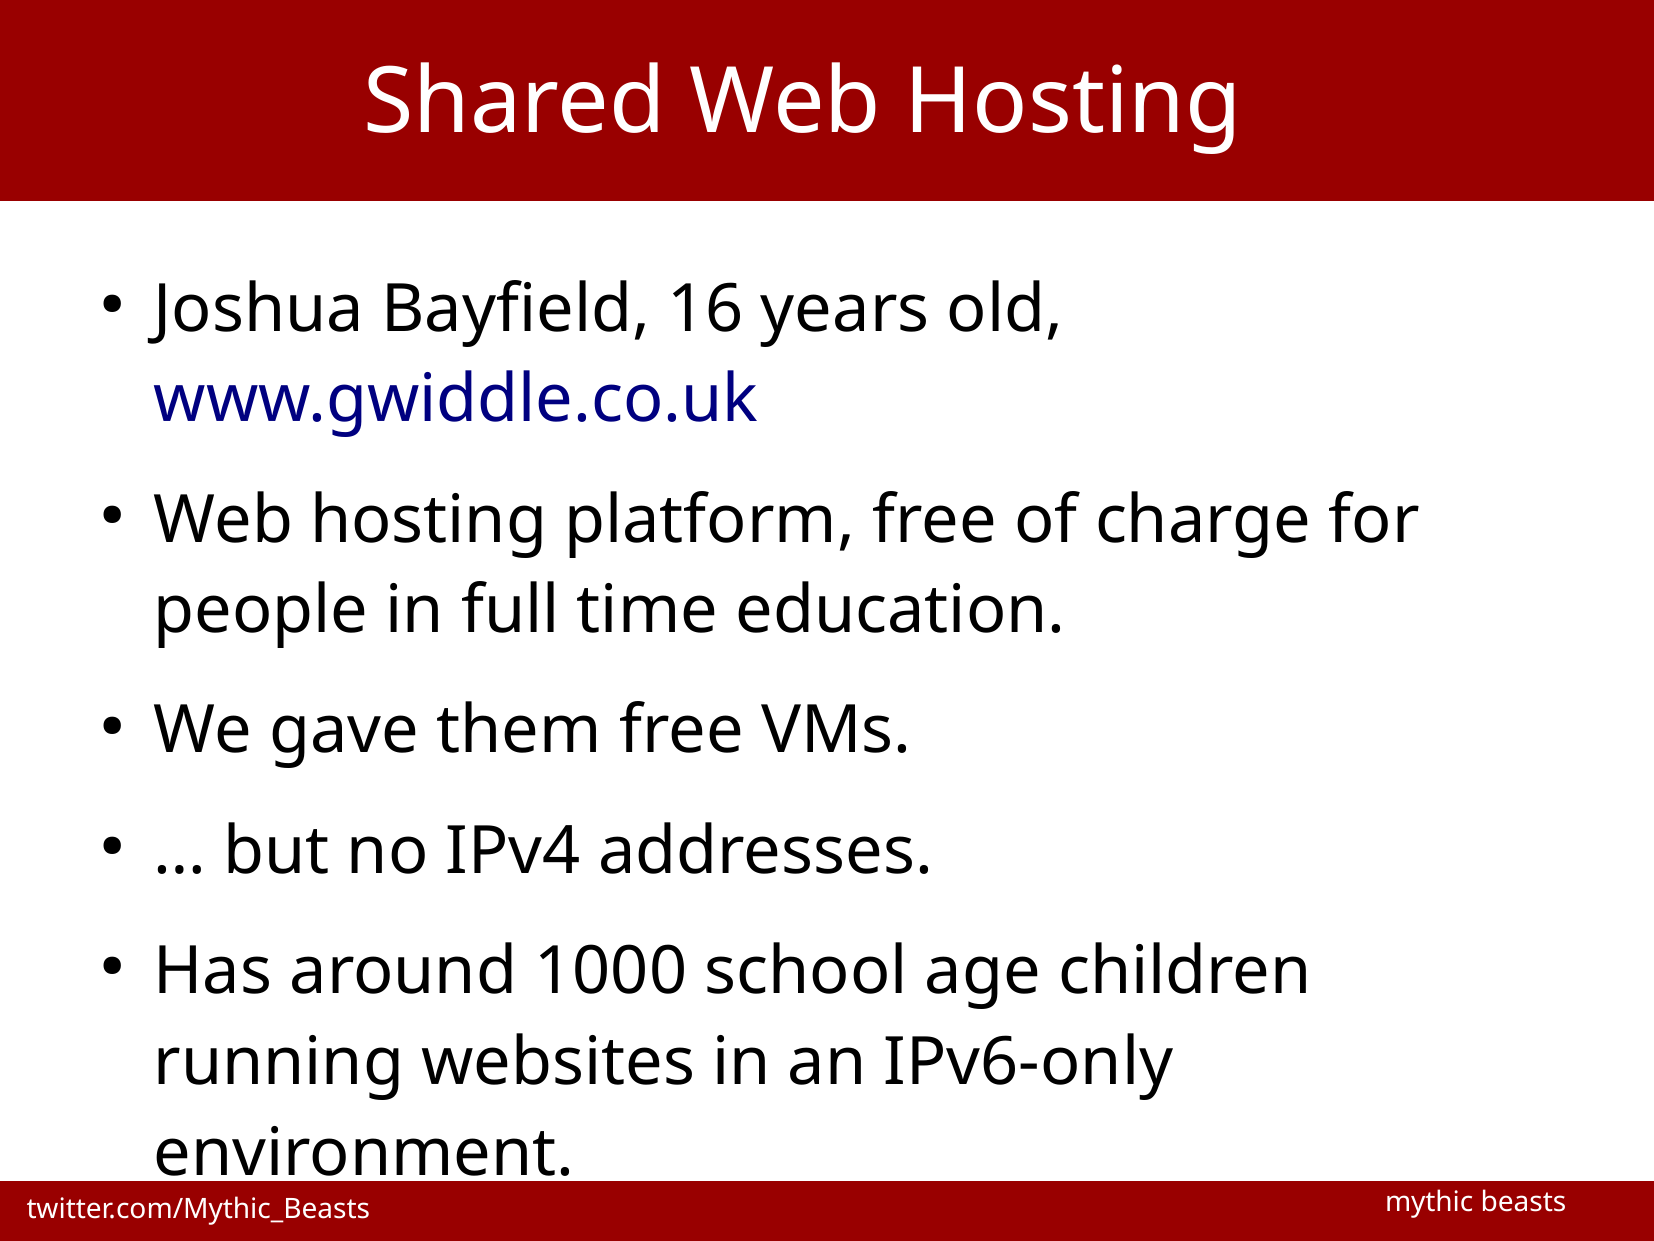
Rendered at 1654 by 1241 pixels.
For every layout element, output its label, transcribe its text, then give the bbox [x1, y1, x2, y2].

title Shared Web Hosting [59, 0, 1548, 201]
list Joshua Bayfield, 16 years old, www.gwiddle.co.uk Web hosting platform, free of charge for people in full time education. We gave them free VMs. … but no IPv4 addresses. Has around 1000 school age children running websites in an IPv6-only environment. [82, 259, 1571, 1063]
